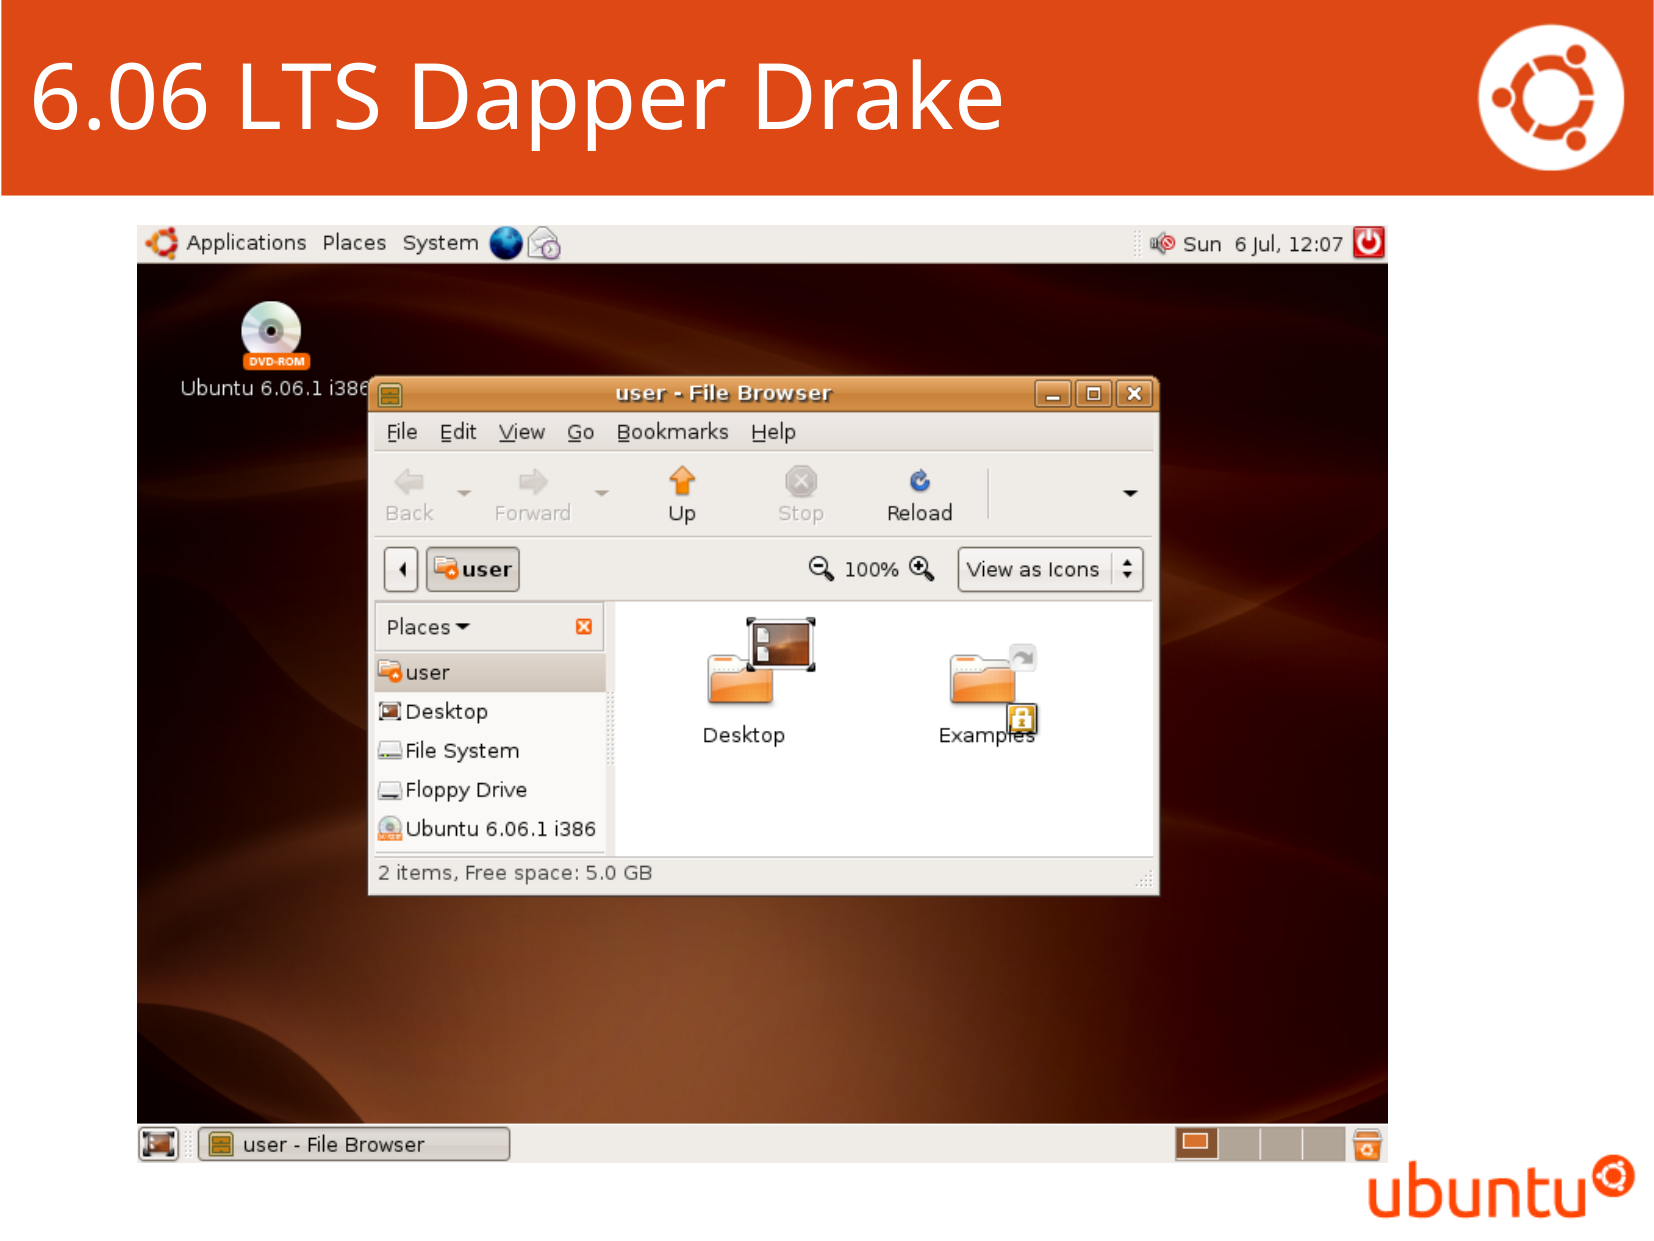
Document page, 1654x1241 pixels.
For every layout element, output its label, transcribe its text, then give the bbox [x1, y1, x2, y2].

title 6.06 LTS Dapper Drake [29, 0, 1459, 198]
picture [0, 0, 1654, 1241]
